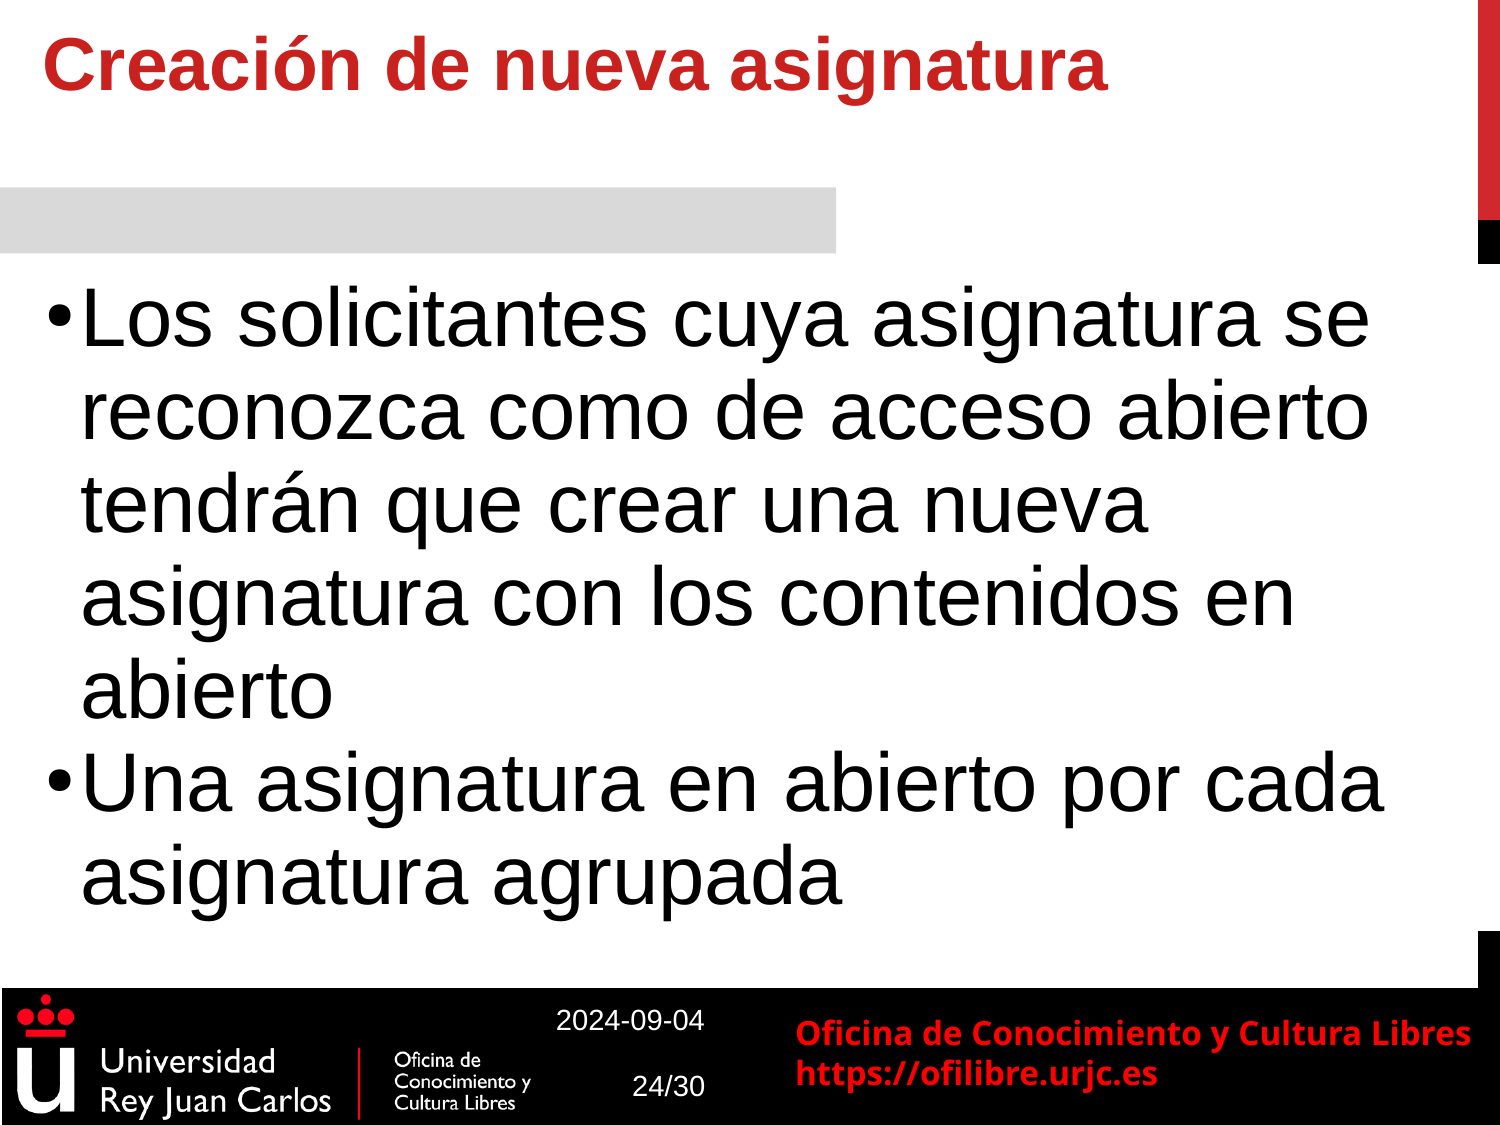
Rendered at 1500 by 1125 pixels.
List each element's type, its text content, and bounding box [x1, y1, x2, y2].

text_box Los solicitantes cuya asignatura se reconozca como de acceso abierto tendrán que crear una nueva asignatura con los contenidos en abierto Una asignatura en abierto por cada asignatura agrupada [30, 264, 1500, 931]
picture [17, 994, 531, 1120]
title [75, 7, 1425, 196]
text_box Creación de nueva asignatura [27, 15, 1381, 199]
